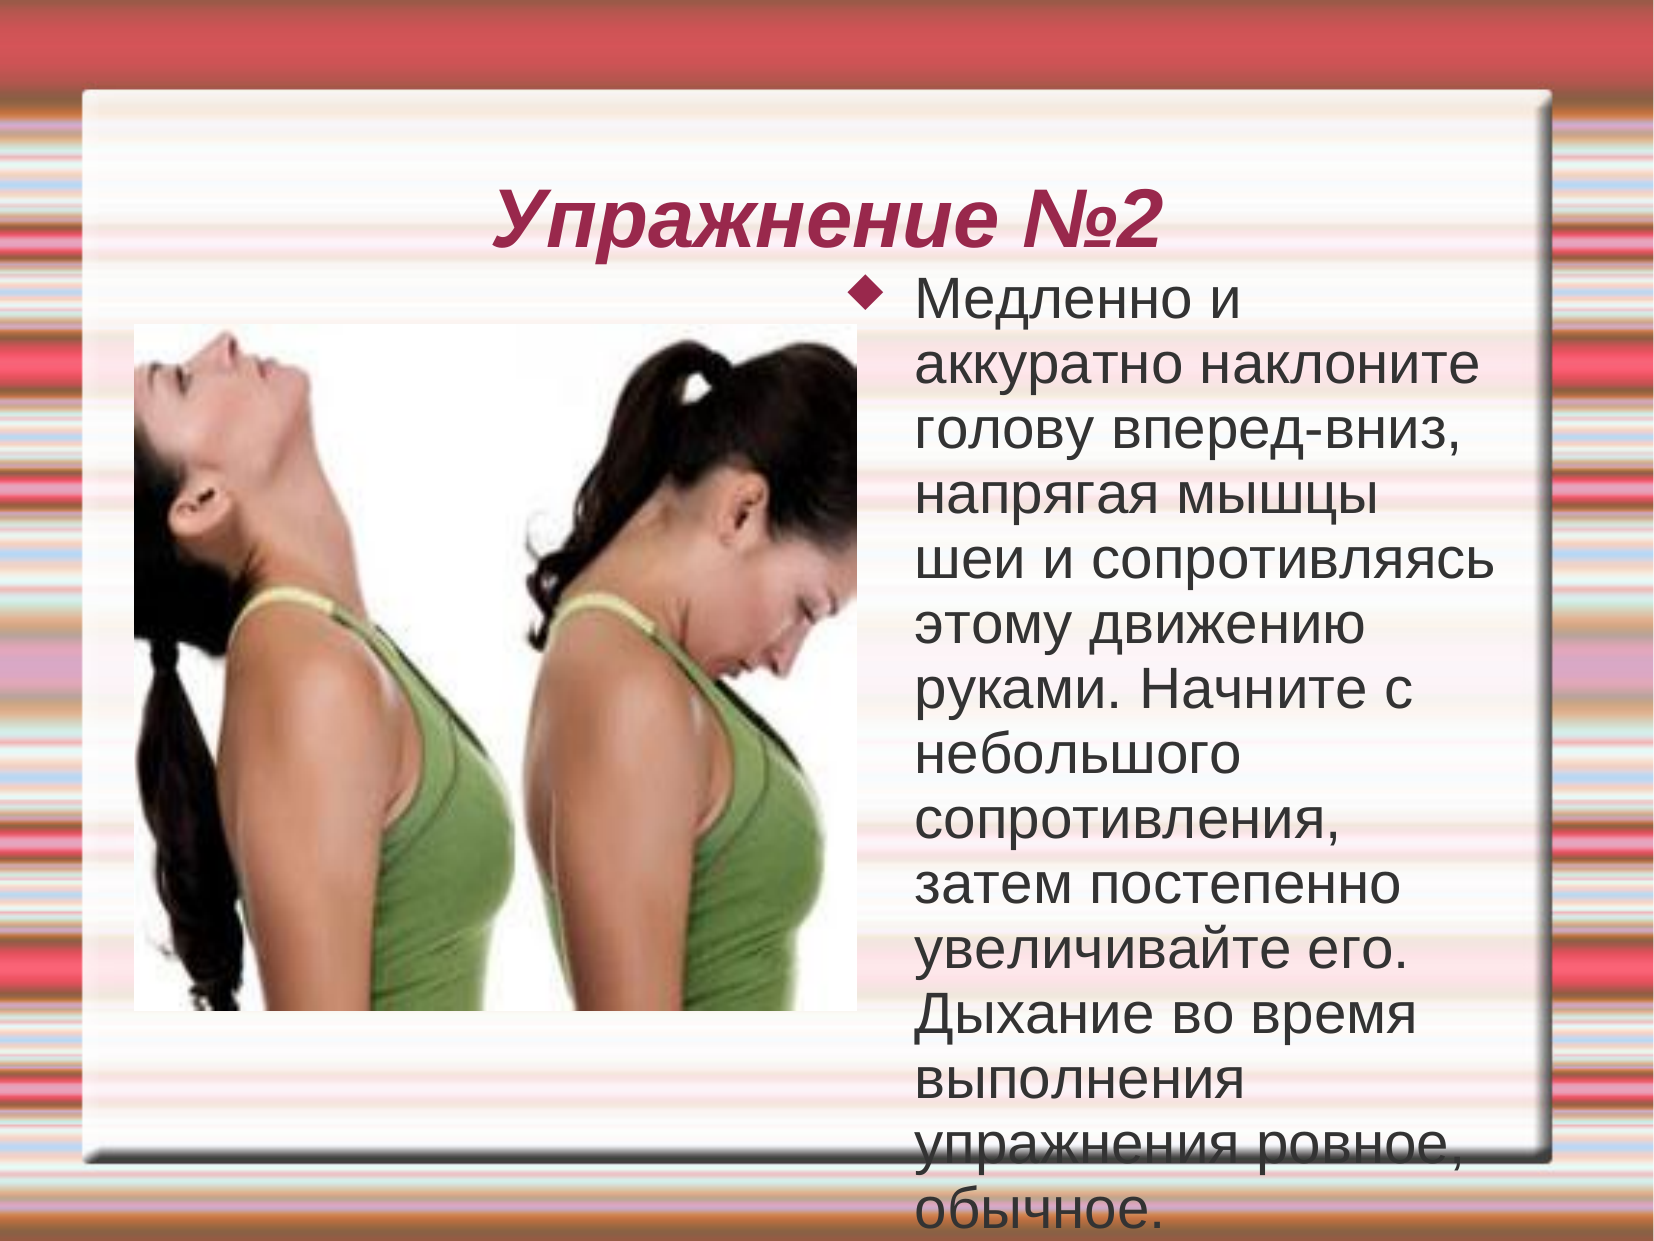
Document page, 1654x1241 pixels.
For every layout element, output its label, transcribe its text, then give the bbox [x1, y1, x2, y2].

title Упражнение №2 [121, 122, 1534, 315]
picture [0, 0, 1654, 1241]
list Медленно и аккуратно наклоните голову вперед-вниз, напрягая мышцы шеи и сопротивляясь этому движению руками. Начните с небольшого сопротивления, затем постепенно увеличивайте его. Дыхание во время выполнения упражнения ровное, обычное. [832, 265, 1506, 1173]
